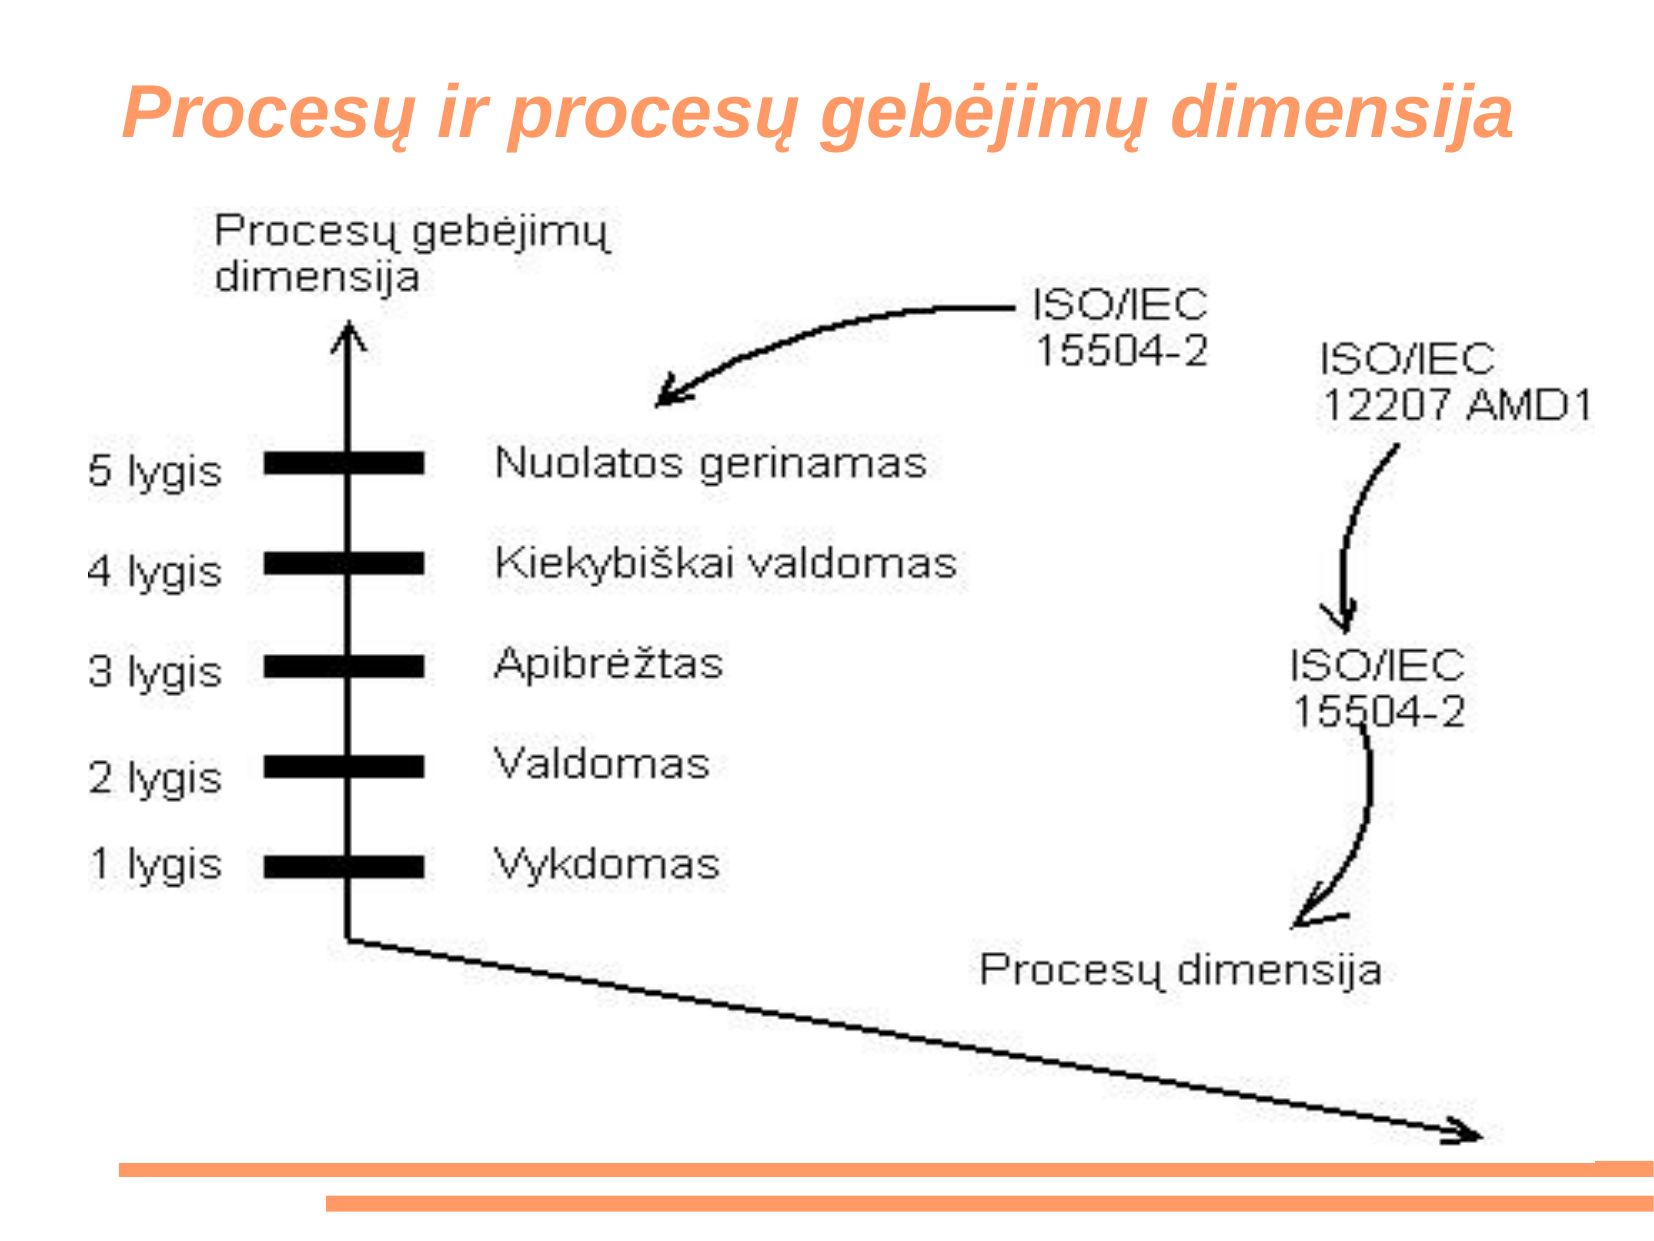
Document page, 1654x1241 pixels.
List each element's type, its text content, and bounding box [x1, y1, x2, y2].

picture [88, 206, 1595, 1163]
title Procesų ir procesų gebėjimų dimensija [121, 46, 1534, 178]
